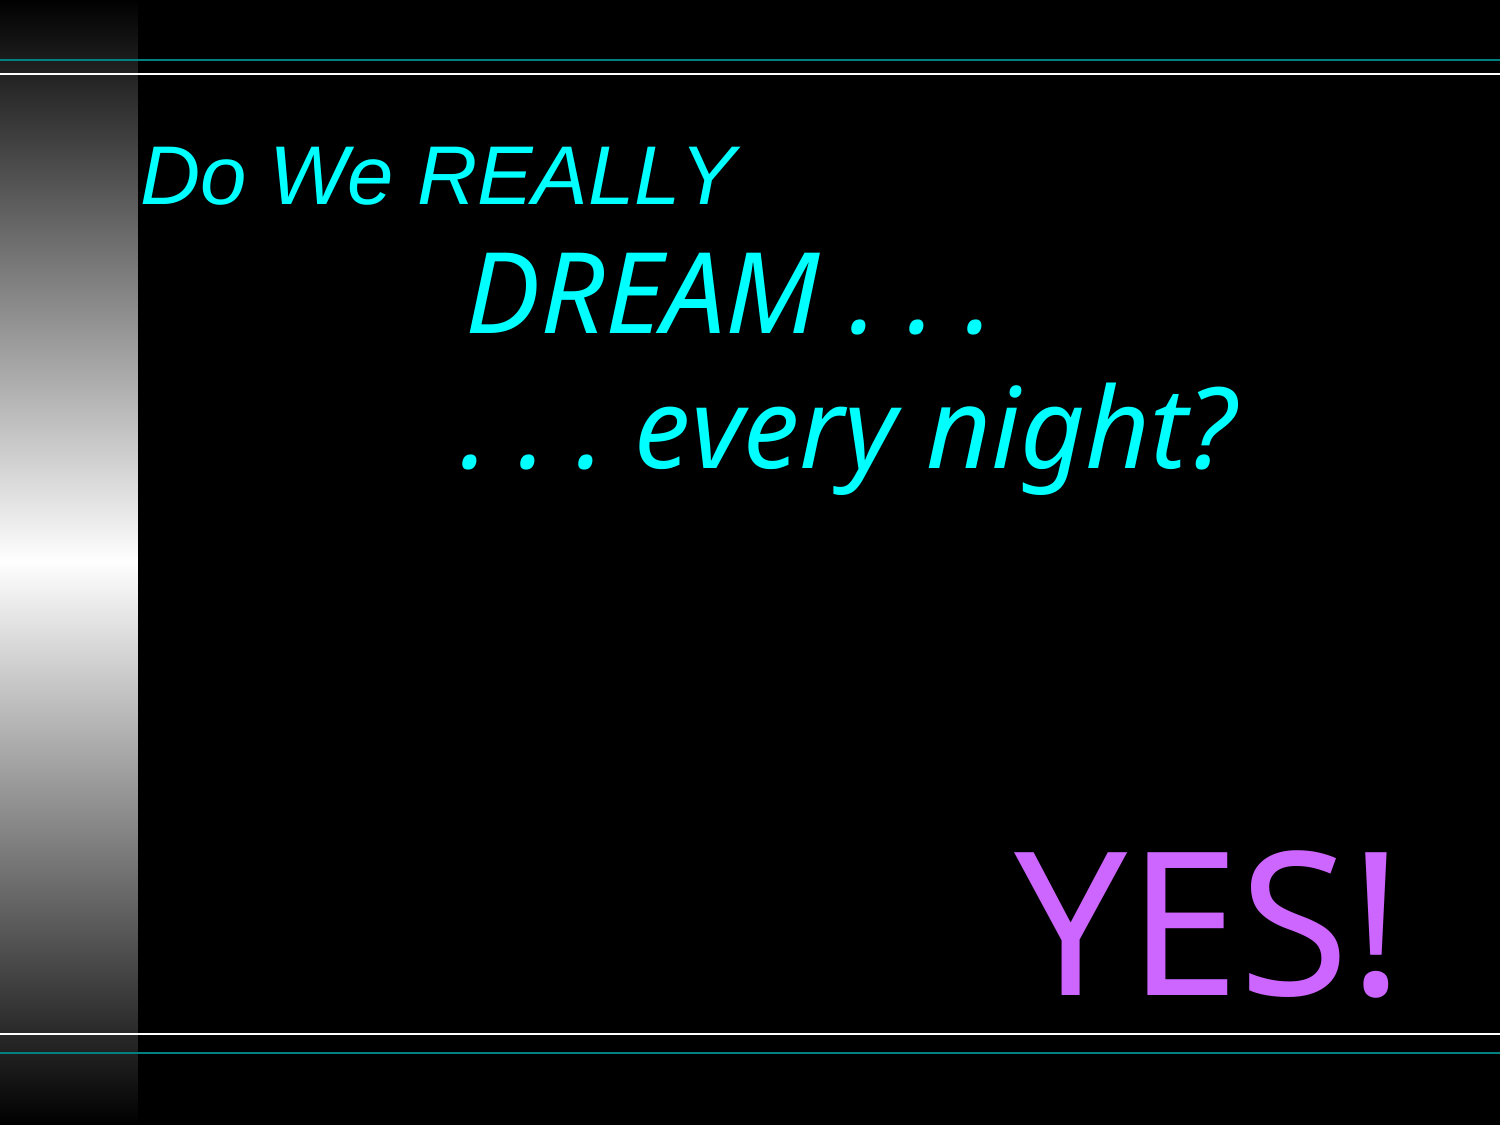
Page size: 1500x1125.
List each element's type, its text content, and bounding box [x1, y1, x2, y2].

title Do We REALLY DREAM . . . . . . every night? [124, 174, 1500, 438]
list YES! [999, 787, 1500, 1125]
